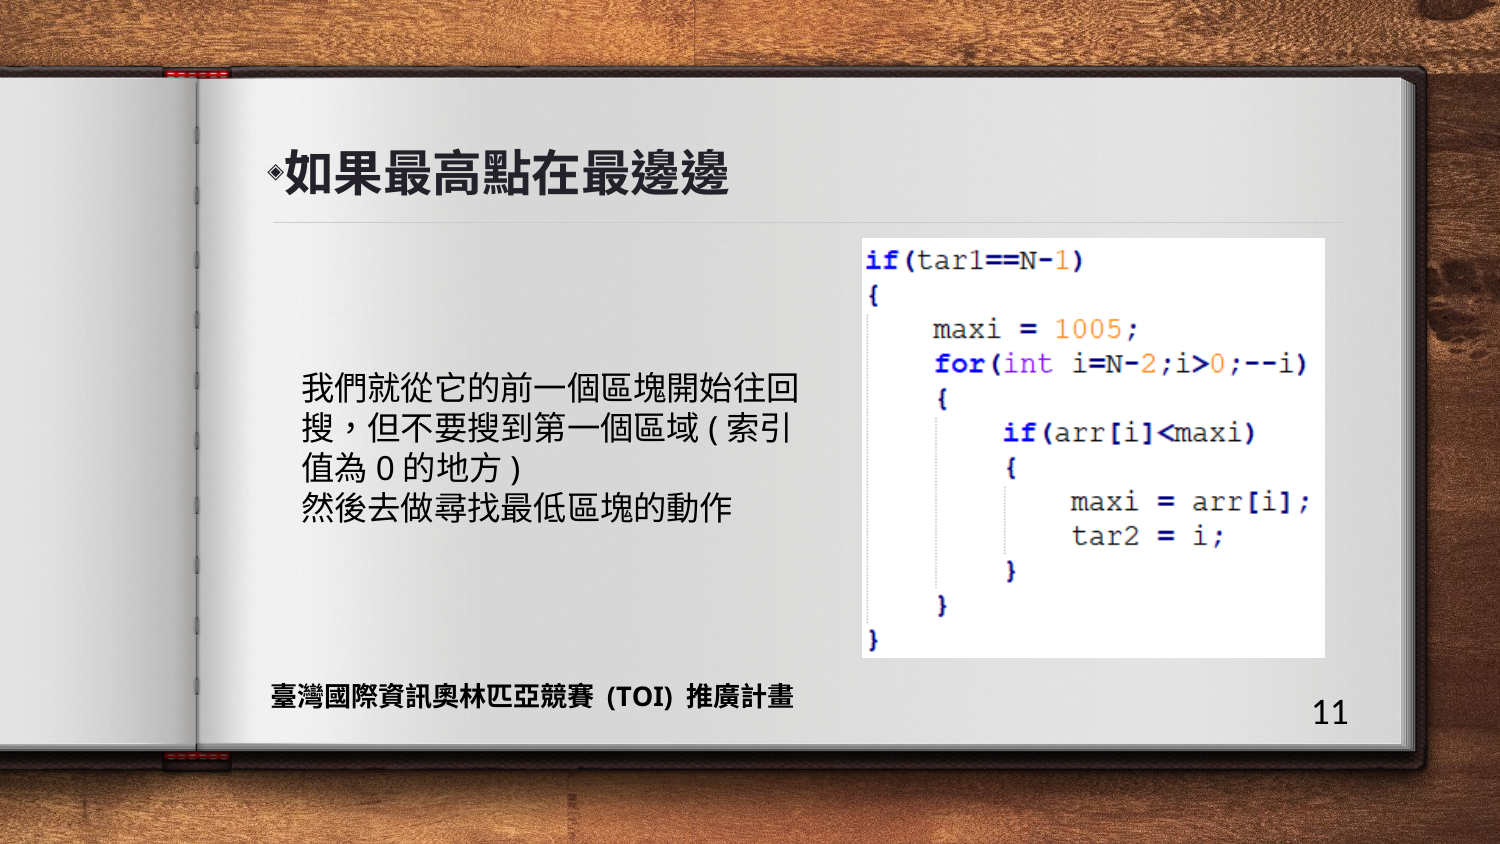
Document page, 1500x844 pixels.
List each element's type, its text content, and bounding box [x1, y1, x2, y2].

picture [862, 238, 1325, 658]
list 如果最高點在最邊邊 [252, 126, 1194, 216]
text_box [1295, 672, 1386, 737]
text_box 我們就從它的前一個區塊開始往回搜，但不要搜到第一個區域(索引值為0的地方) 然後去做尋找最低區塊的動作 [286, 359, 838, 537]
